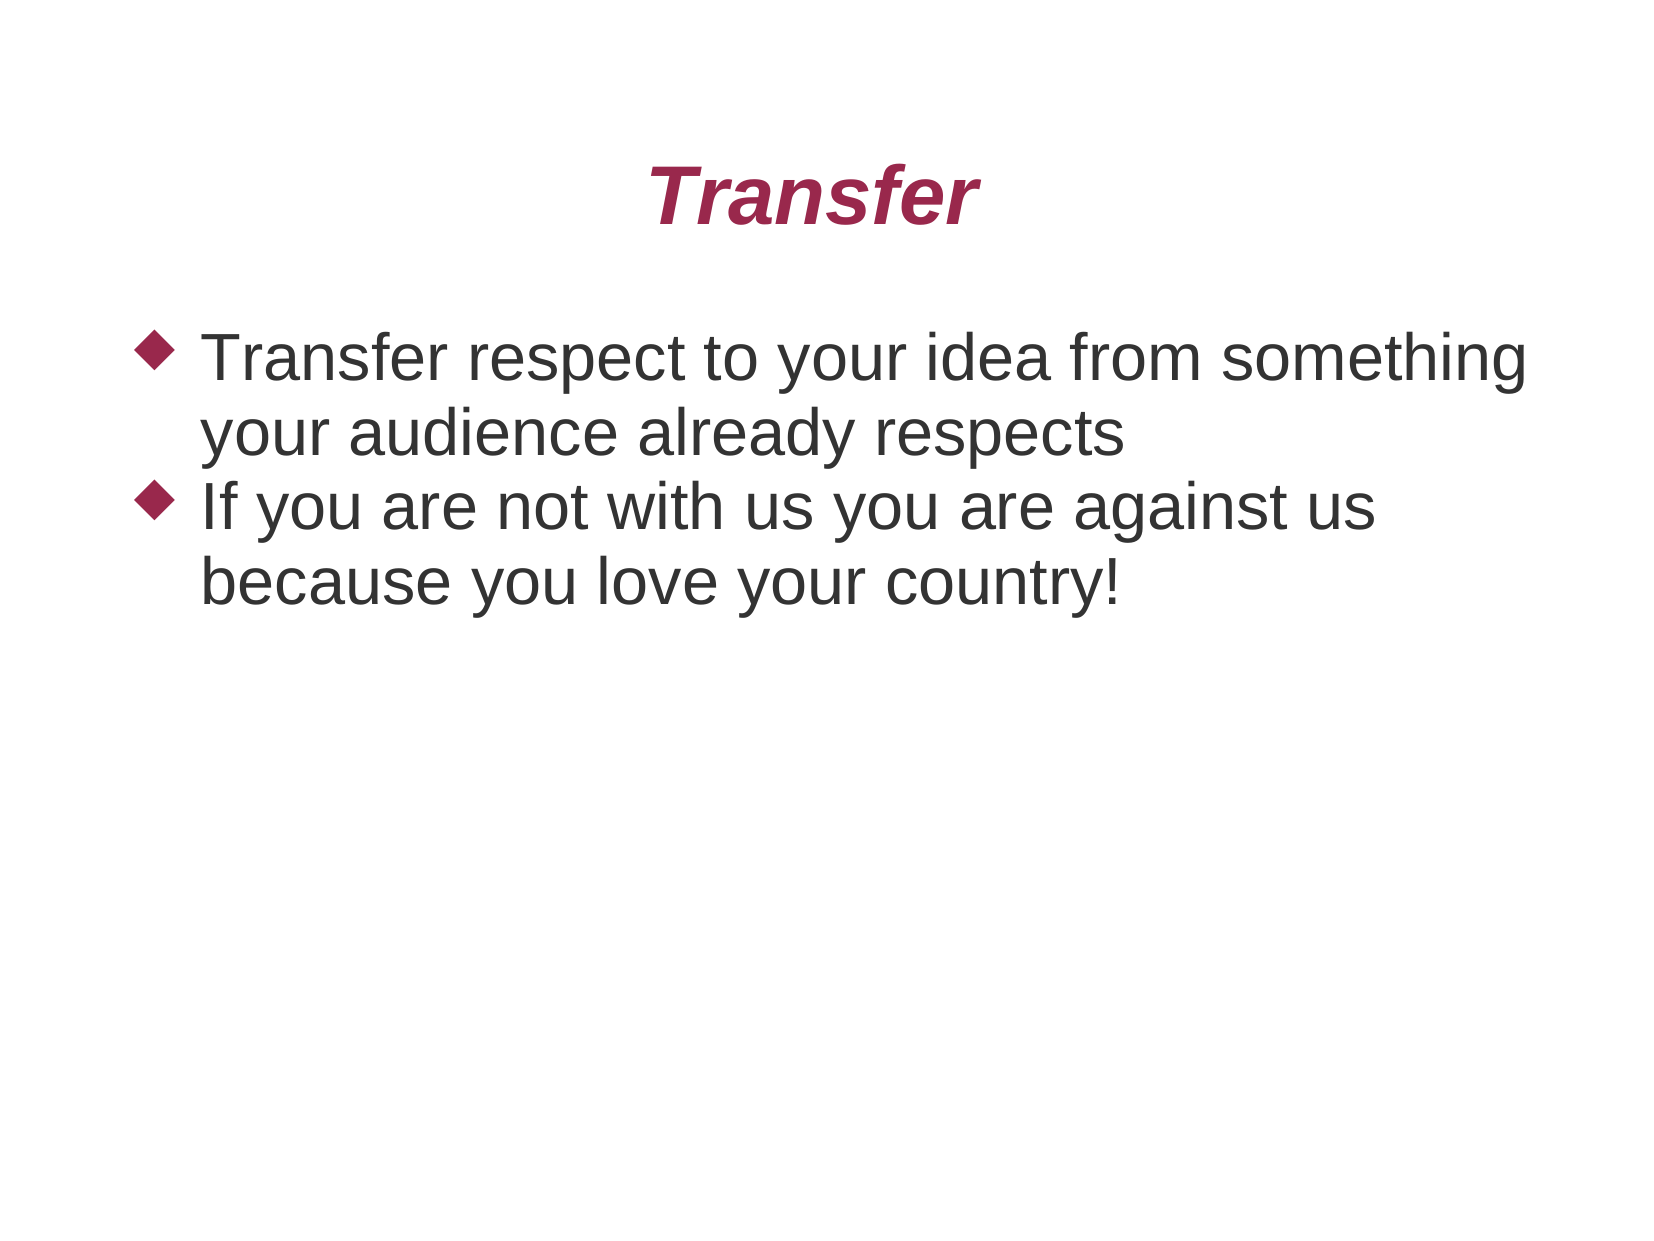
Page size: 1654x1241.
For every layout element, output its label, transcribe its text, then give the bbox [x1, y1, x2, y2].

title Transfer [118, 112, 1506, 281]
list Transfer respect to your idea from something your audience already respects If you are not with us you are against us because you love your country! [118, 319, 1571, 945]
